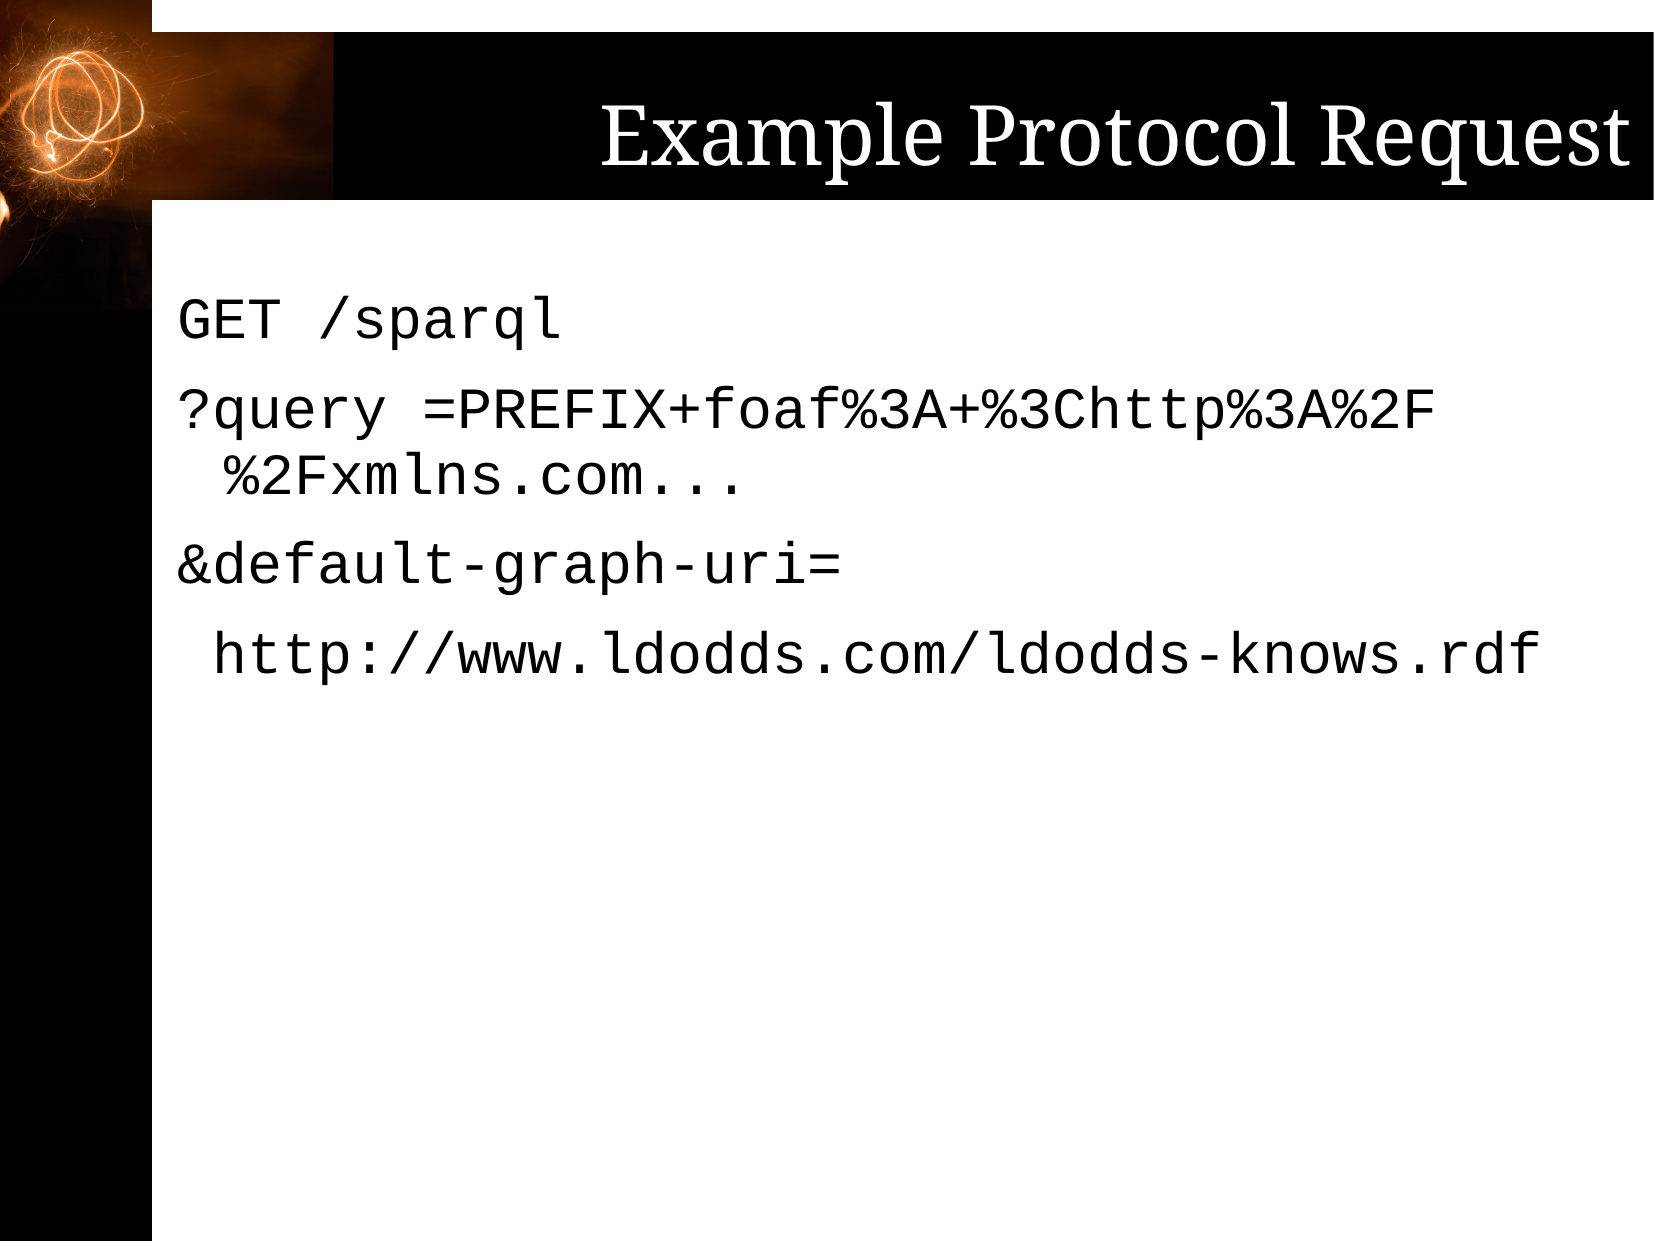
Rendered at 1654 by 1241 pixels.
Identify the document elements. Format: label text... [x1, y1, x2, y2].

picture [0, 0, 372, 1241]
list GET /sparql ?query =PREFIX+foaf%3A+%3Chttp%3A%2F%2Fxmlns.com... &default-graph-uri= http://www.ldodds.com/ldodds-knows.rdf [82, 290, 1571, 1109]
title Example Protocol Request [372, 29, 1654, 237]
